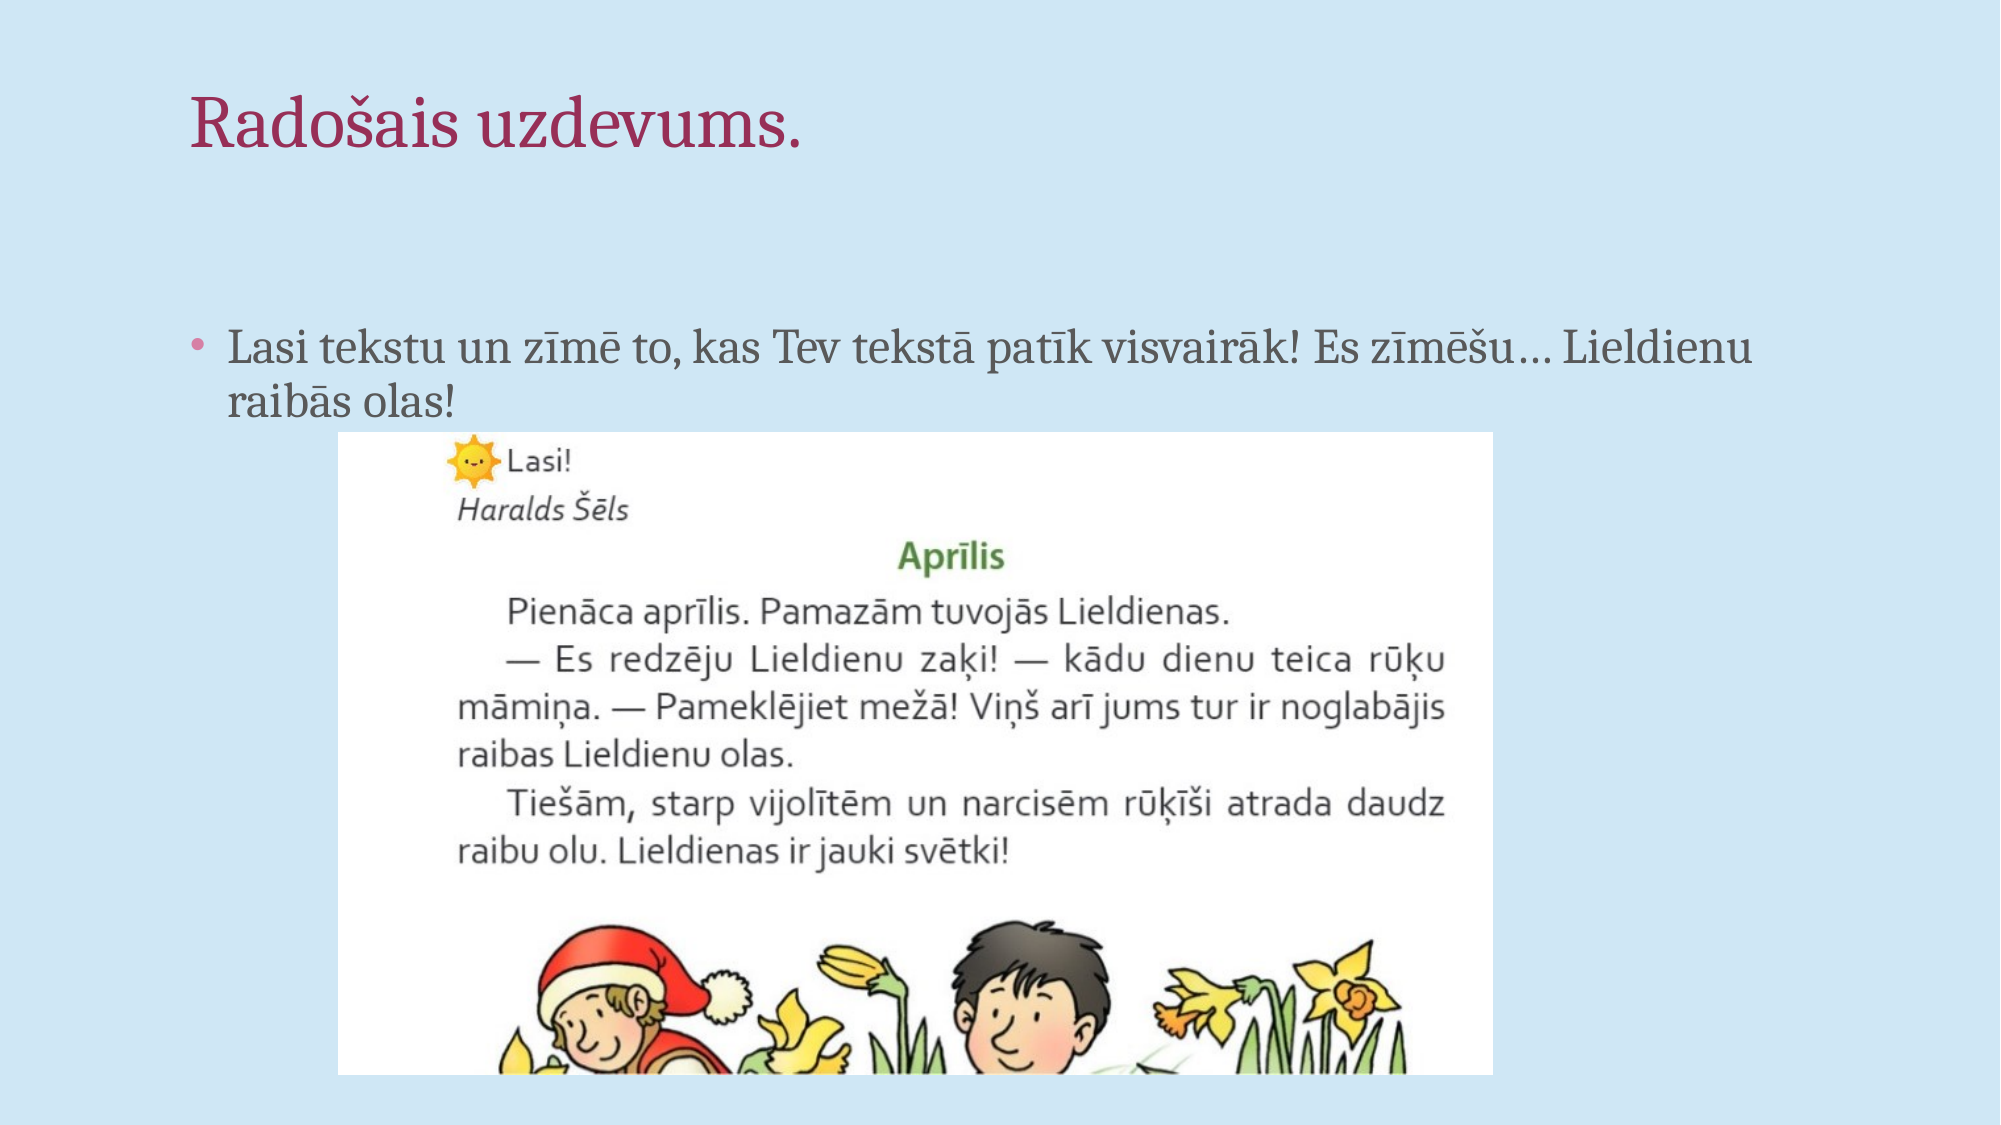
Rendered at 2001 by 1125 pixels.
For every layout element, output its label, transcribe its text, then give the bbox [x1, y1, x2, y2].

title Radošais uzdevums. [174, 75, 1825, 271]
list Lasi tekstu un zīmē to, kas Tev tekstā patīk visvairāk! Es zīmēšu… Lieldienu raibās olas! [174, 312, 1825, 1013]
picture [338, 432, 1493, 1075]
